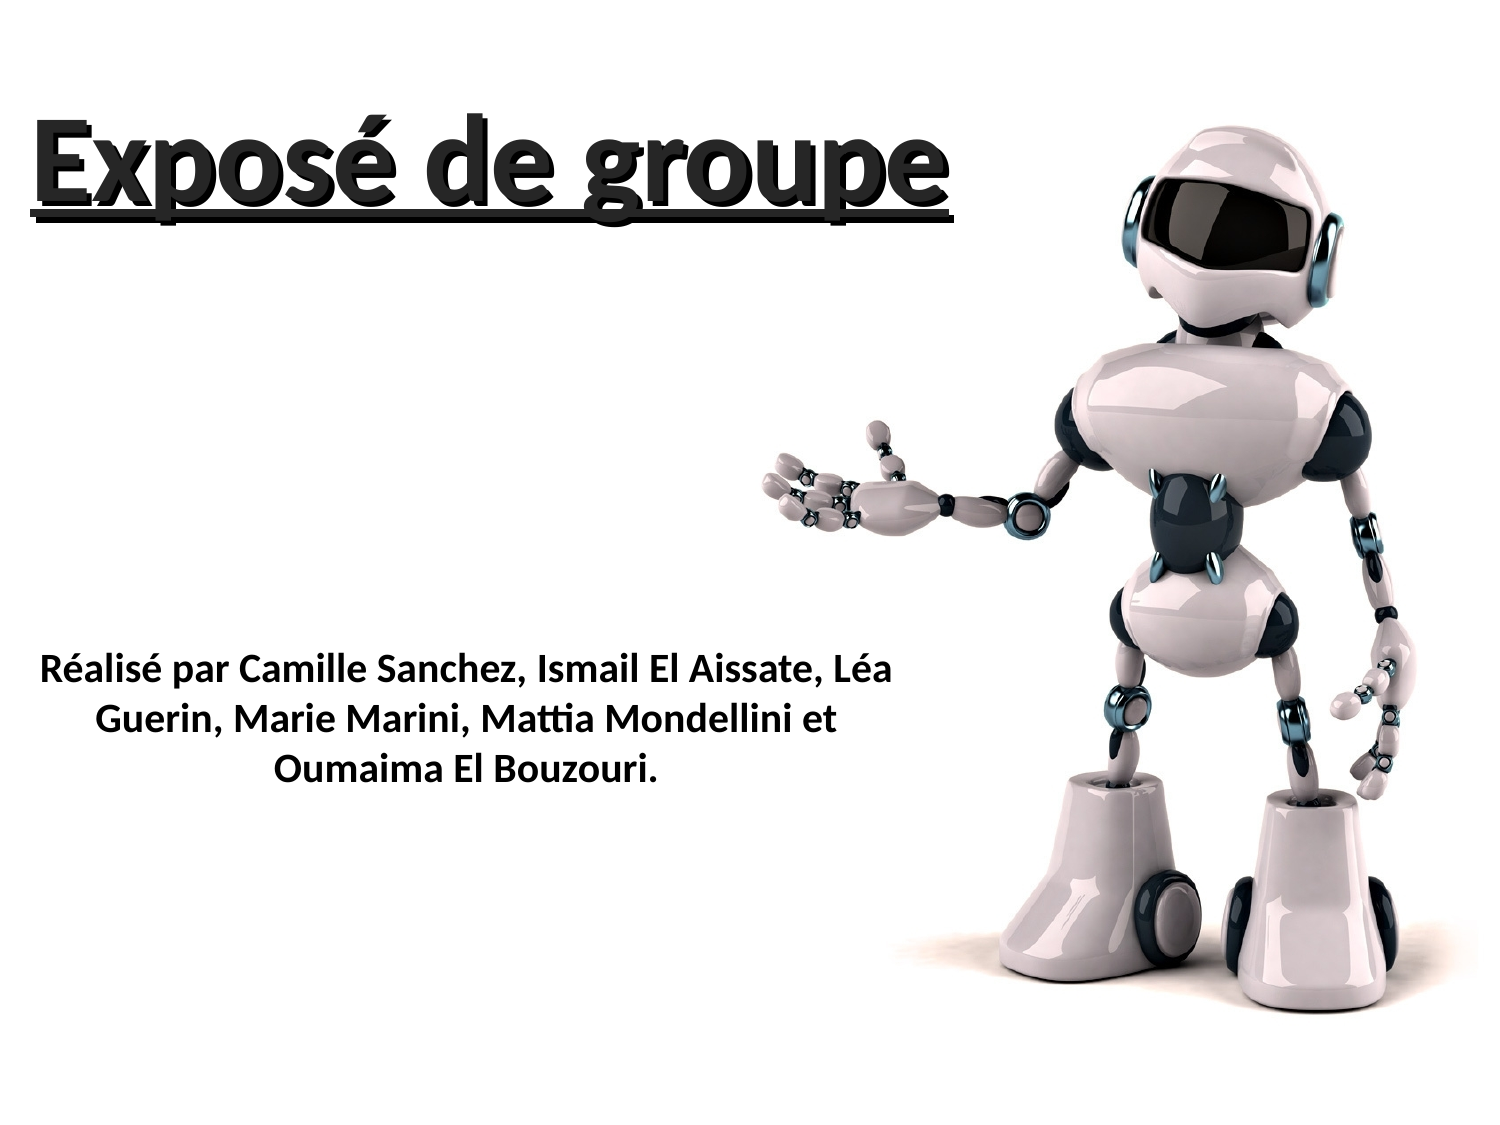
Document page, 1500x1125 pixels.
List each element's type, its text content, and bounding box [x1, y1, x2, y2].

title Exposé de groupe [0, 30, 1128, 273]
picture [726, 90, 1500, 1047]
subtitle Réalisé par Camille Sanchez, Ismail El Aissate, Léa Guerin, Marie Marini, Mattia Mondellini et Oumaima El Bouzouri. [0, 633, 934, 921]
